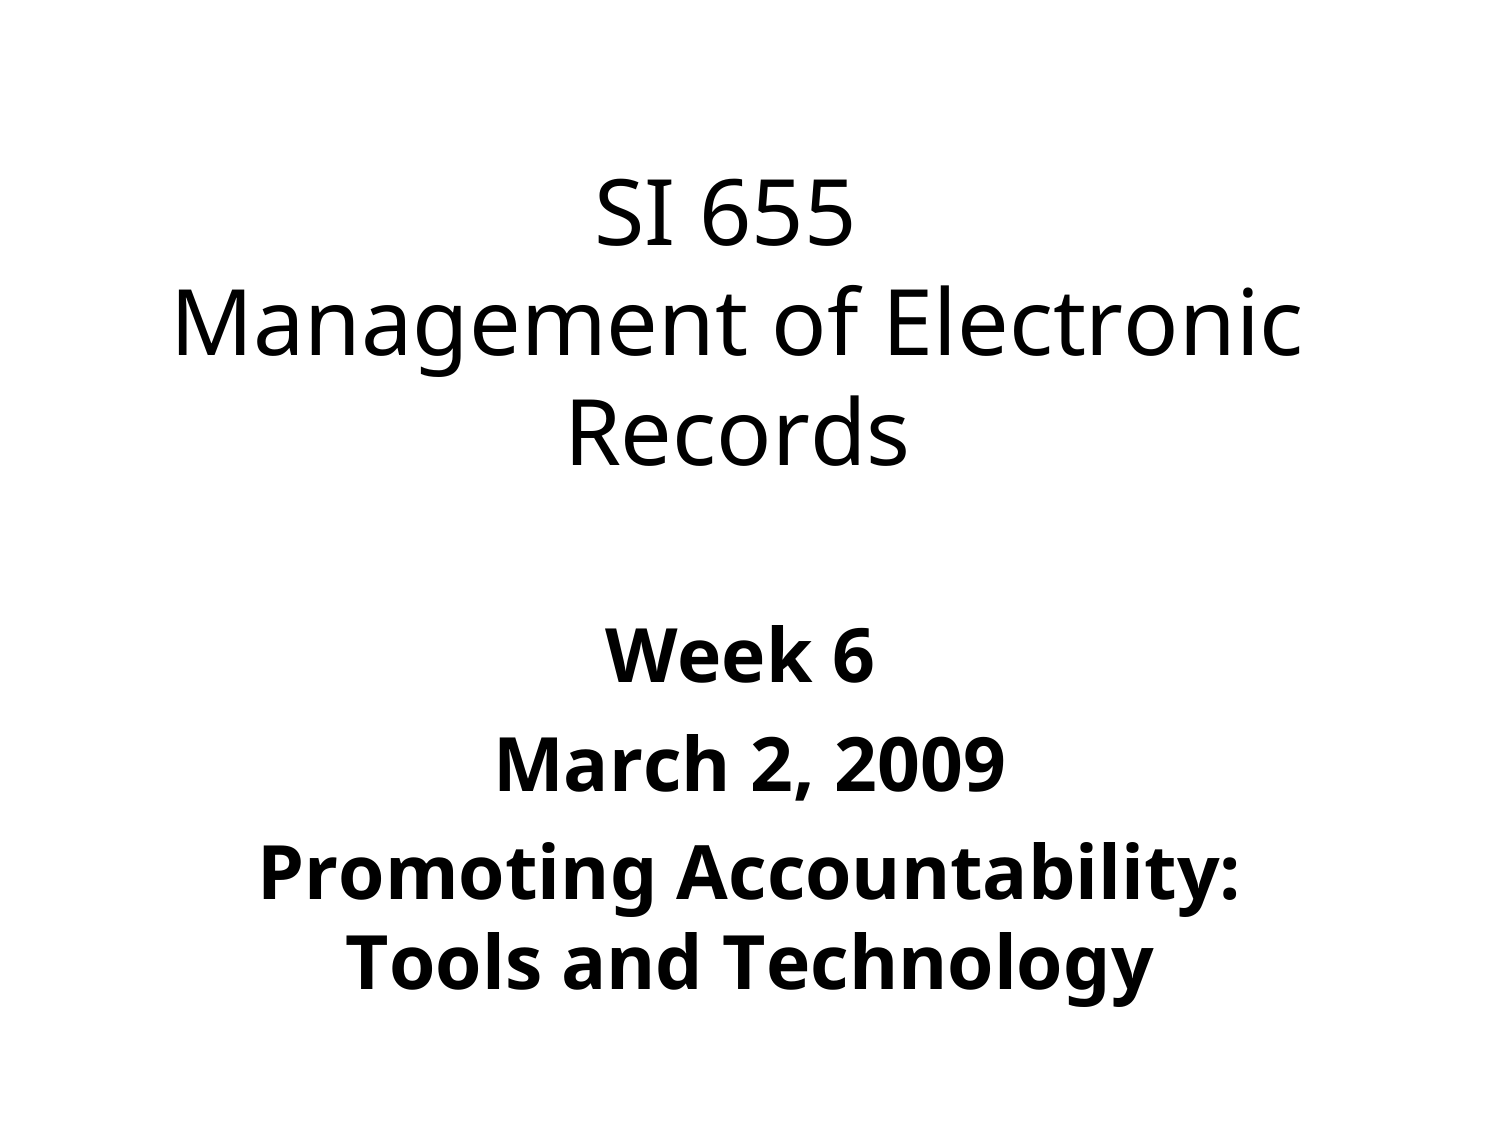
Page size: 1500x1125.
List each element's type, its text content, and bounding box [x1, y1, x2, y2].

title SI 655 Management of Electronic Records [99, 146, 1375, 492]
text_box Week 6 March 2, 2009 Promoting Accountability: Tools and Technology [225, 599, 1276, 1013]
